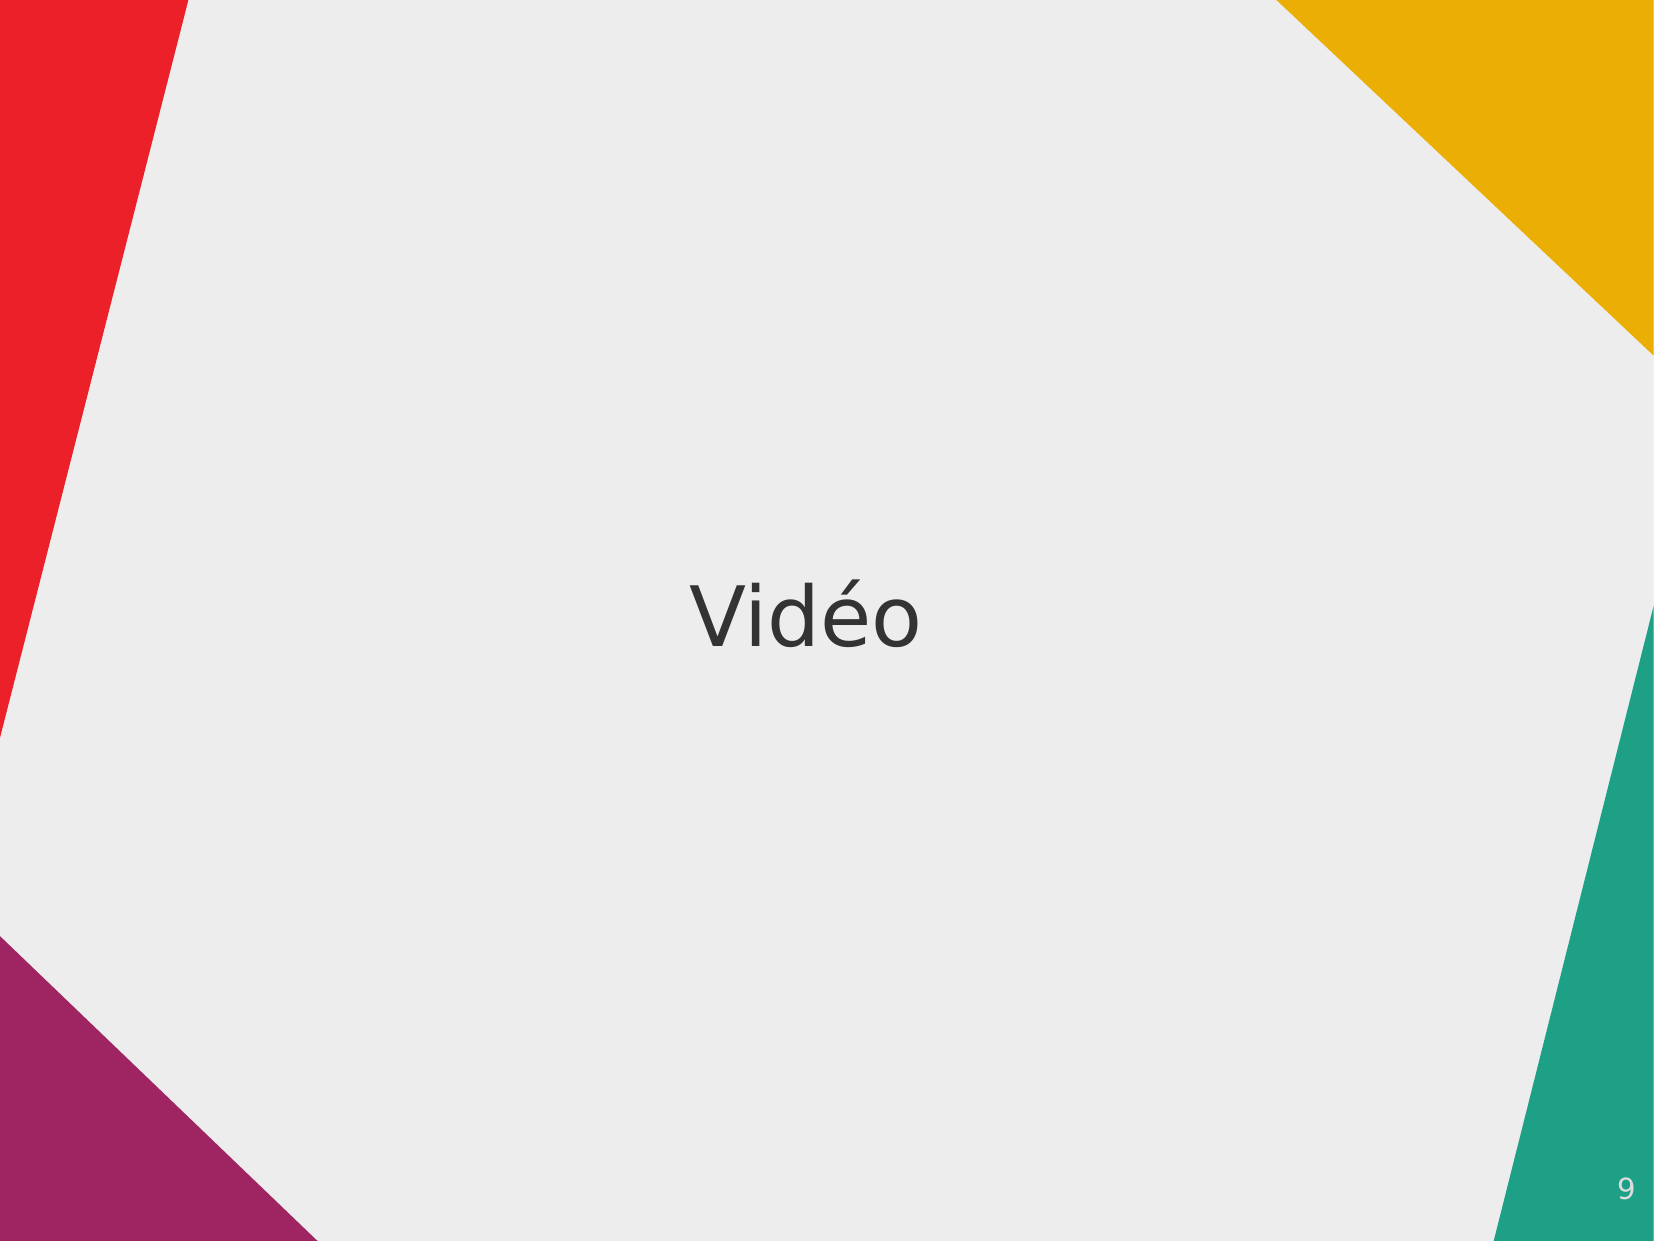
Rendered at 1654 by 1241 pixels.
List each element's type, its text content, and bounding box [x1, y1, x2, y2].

title Vidéo [94, 519, 1519, 717]
